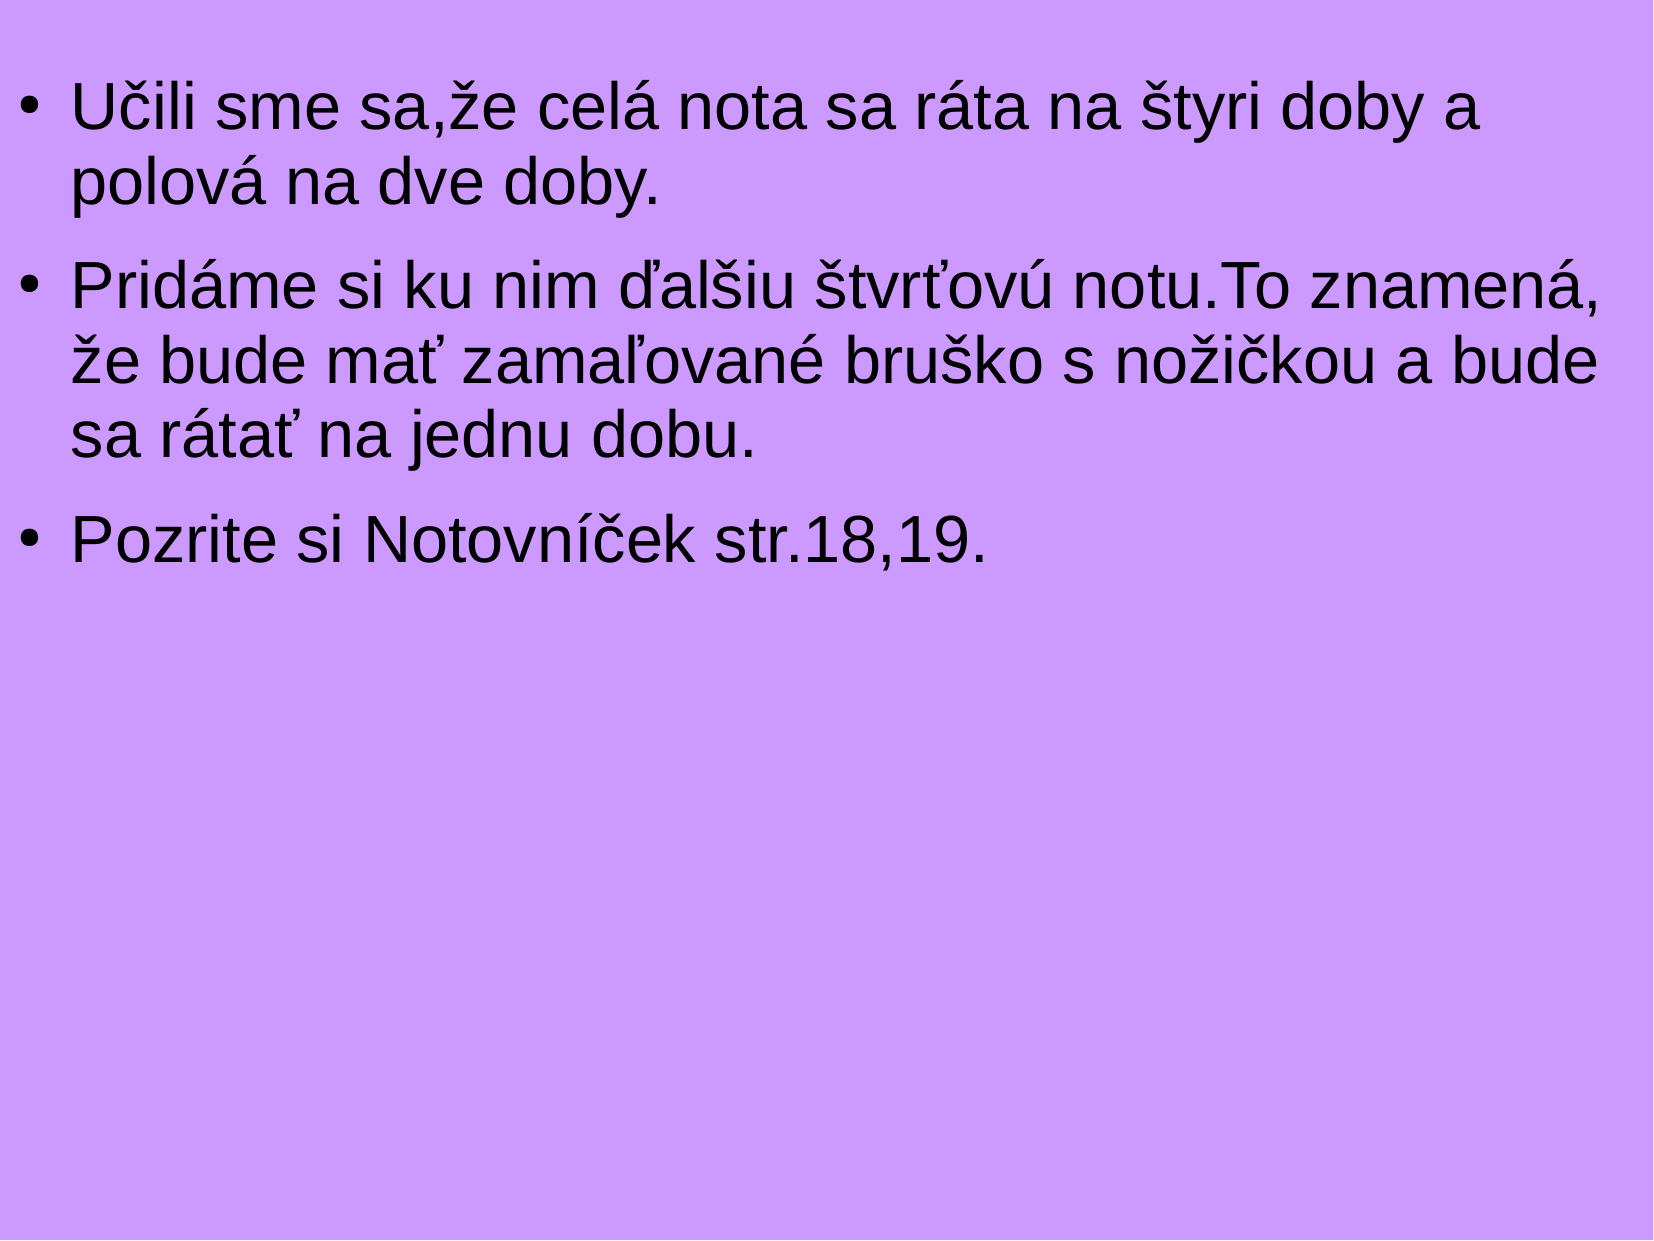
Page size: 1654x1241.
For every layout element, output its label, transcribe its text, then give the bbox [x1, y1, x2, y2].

list Učili sme sa,že celá nota sa ráta na štyri doby a polová na dve doby. Pridáme si ku nim ďalšiu štvrťovú notu.To znamená, že bude mať zamaľované bruško s nožičkou a bude sa rátať na jednu dobu. Pozrite si Notovníček str.18,19. [0, 0, 1654, 1241]
